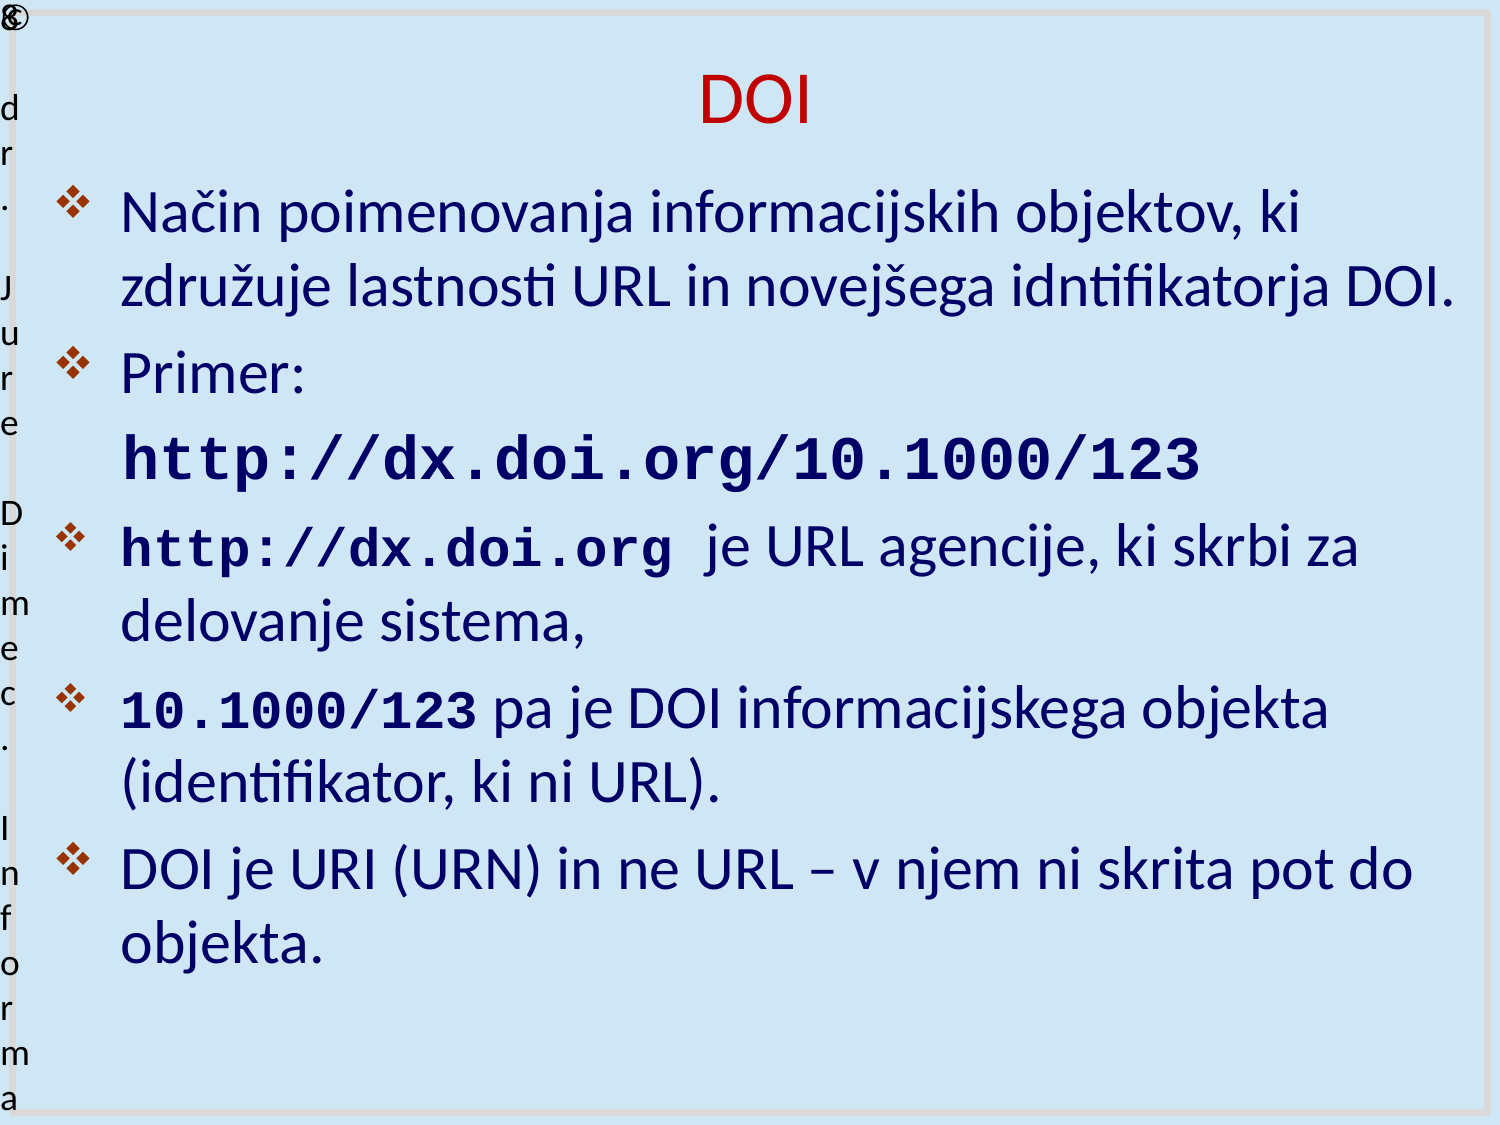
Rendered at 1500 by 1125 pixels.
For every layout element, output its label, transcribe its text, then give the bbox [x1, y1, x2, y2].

list Način poimenovanja informacijskih objektov, ki združuje lastnosti URL in novejšega idntifikatorja DOI. Primer: http://dx.doi.org/10.1000/123 http://dx.doi.org je URL agencije, ki skrbi za delovanje sistema, 10.1000/123 pa je DOI informacijskega objekta (identifikator, ki ni URL). DOI je URI (URN) in ne URL – v njem ni skrita pot do objekta. [37, 162, 1475, 1050]
title DOI [37, 37, 1475, 150]
